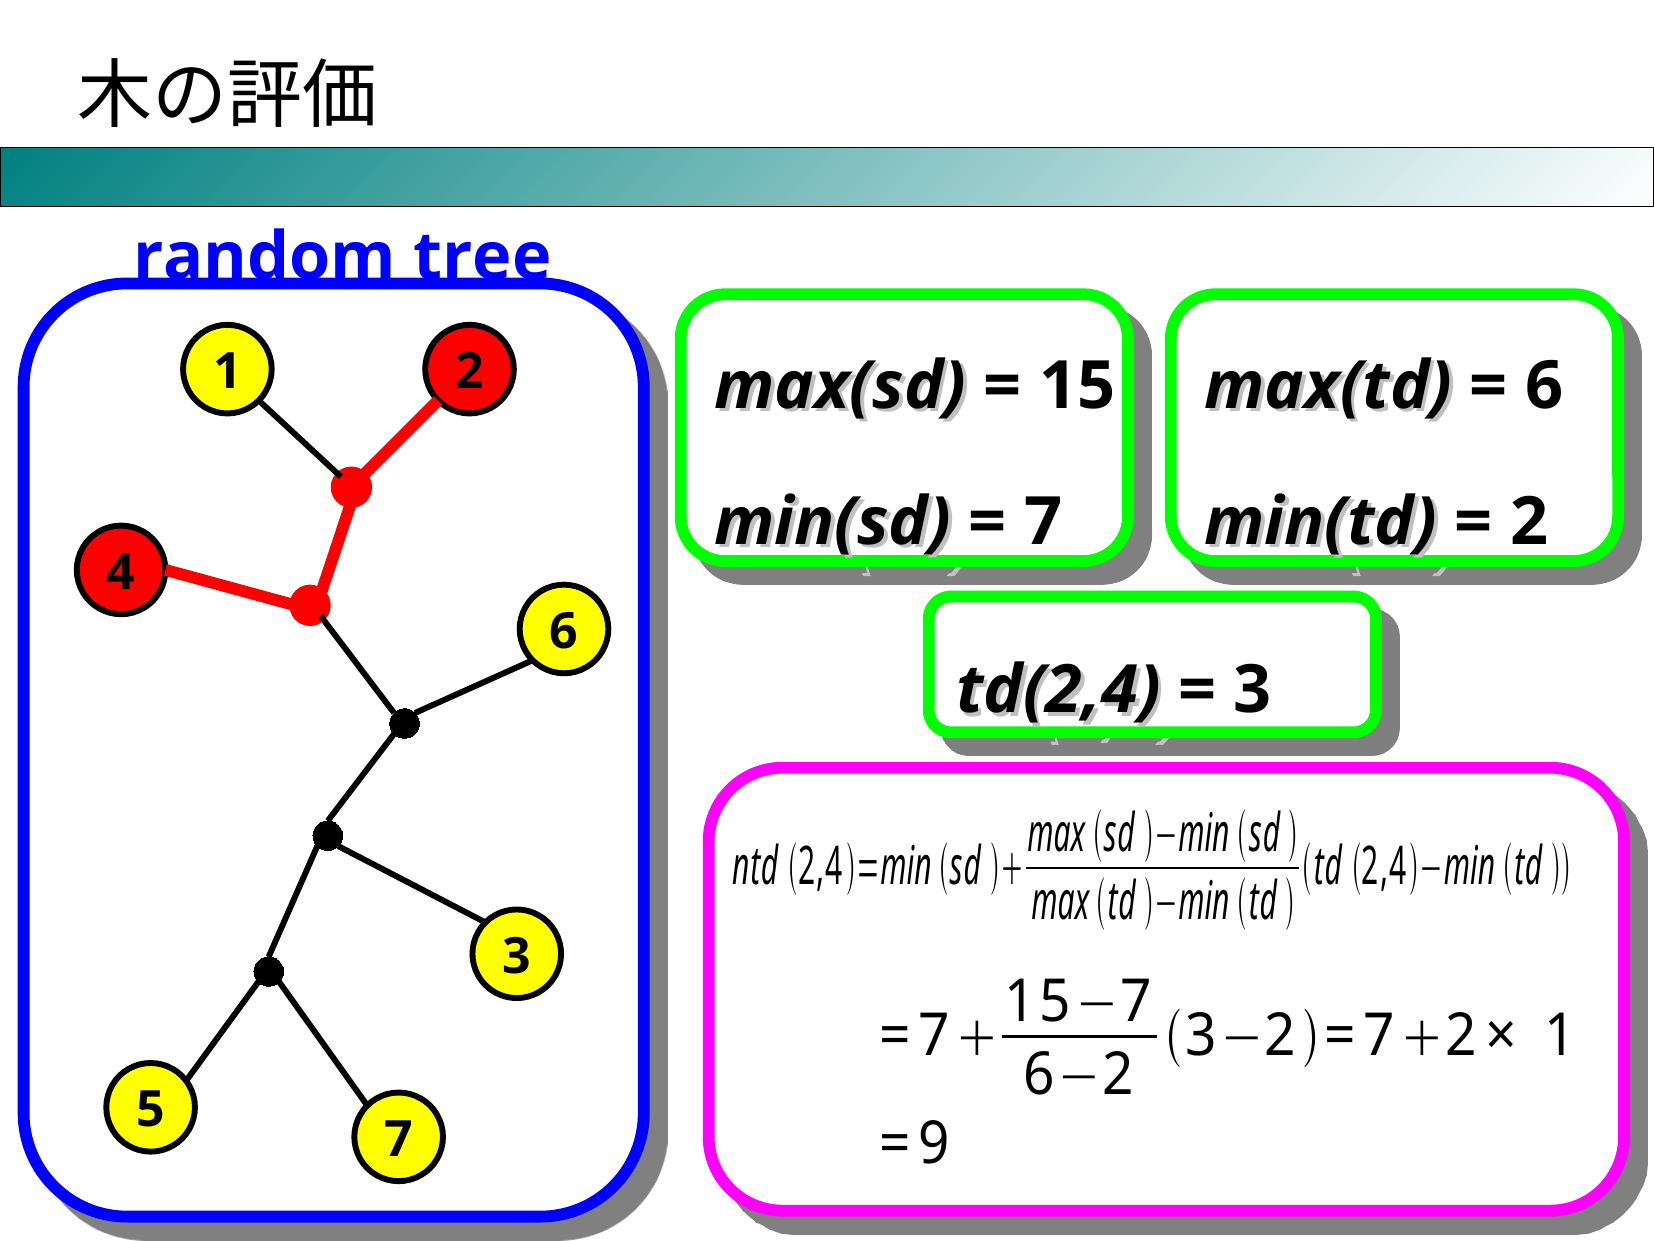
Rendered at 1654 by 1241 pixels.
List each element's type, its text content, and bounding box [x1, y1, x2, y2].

chart [872, 1111, 960, 1176]
text_box 2 [425, 324, 514, 414]
text_box 7 [354, 1092, 443, 1182]
text_box 6 [519, 584, 609, 674]
text_box 4 [76, 525, 166, 615]
text_box max(sd) = 15 min(sd) = 7 [680, 294, 1129, 562]
text_box max(td) = 6 min(td) = 2 [1170, 294, 1619, 562]
text_box td(2,4) = 3 [928, 596, 1377, 733]
text_box [708, 767, 1625, 1211]
chart [726, 803, 1576, 934]
text_box 5 [106, 1062, 195, 1152]
title 木の評価 [77, 29, 1654, 149]
chart [872, 969, 1586, 1107]
text_box [23, 283, 644, 1217]
text_box 3 [472, 909, 562, 999]
text_box 1 [183, 324, 272, 414]
text_box random tree [138, 200, 547, 288]
